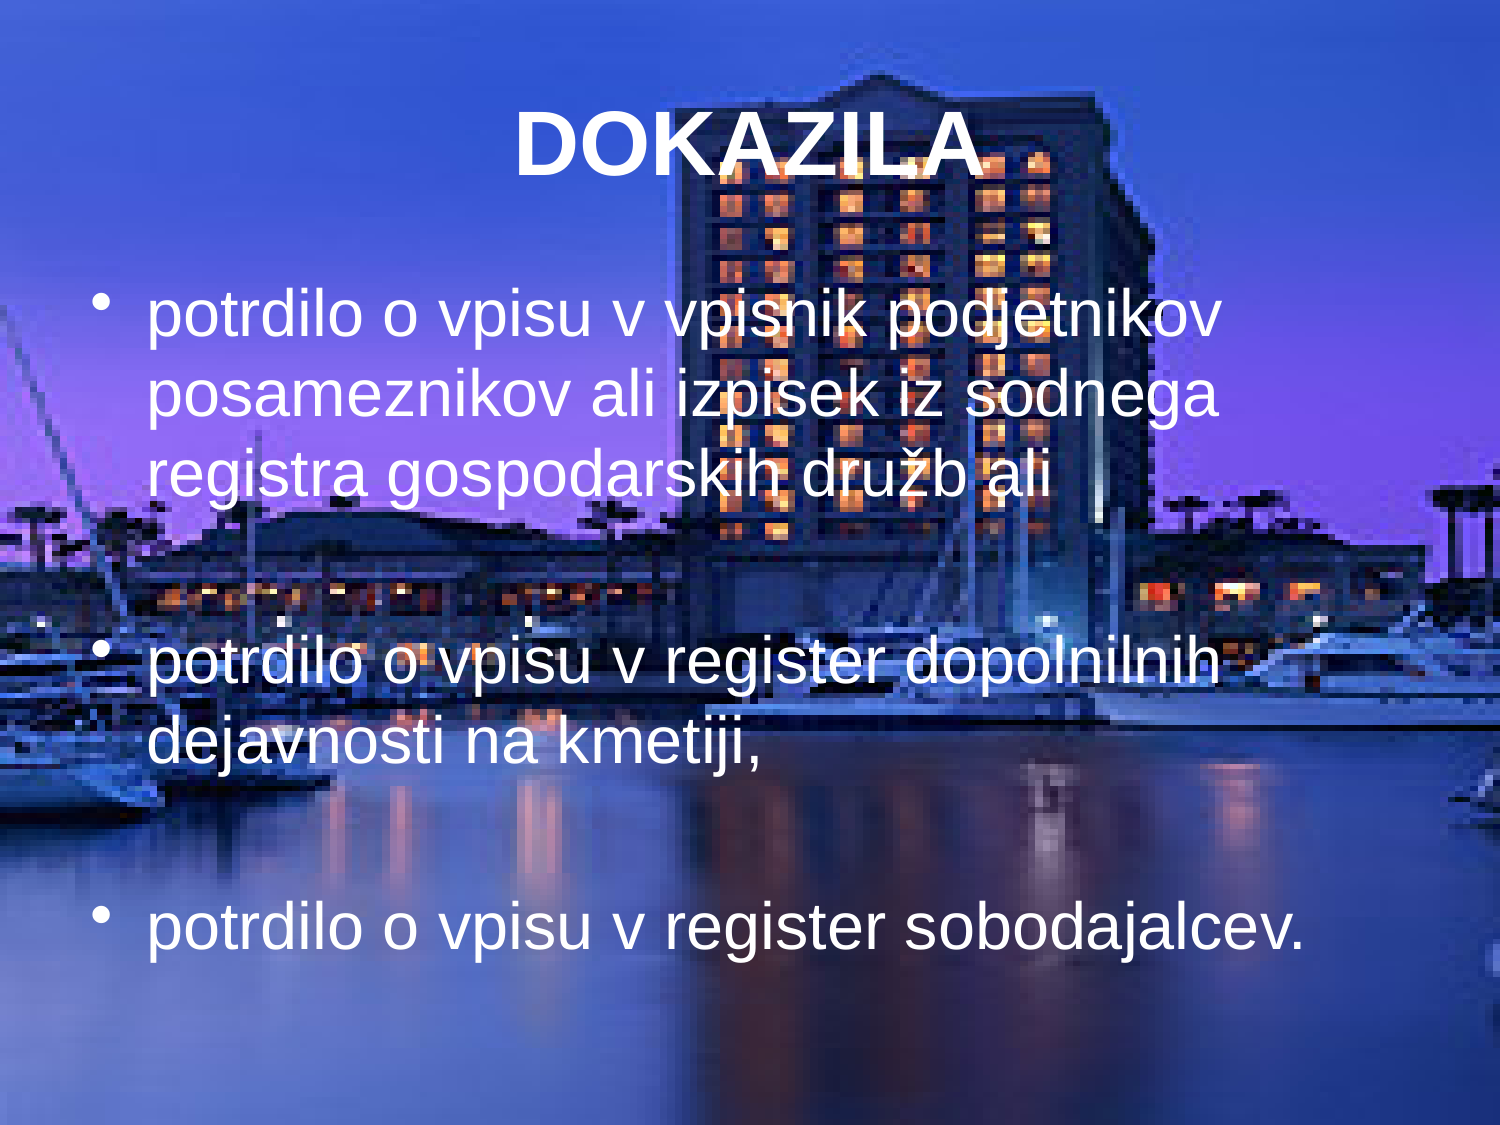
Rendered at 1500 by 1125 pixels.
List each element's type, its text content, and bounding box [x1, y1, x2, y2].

list potrdilo o vpisu v vpisnik podjetnikov posameznikov ali izpisek iz sodnega registra gospodarskih družb ali potrdilo o vpisu v register dopolnilnih dejavnosti na kmetiji, potrdilo o vpisu v register sobodajalcev. [75, 262, 1425, 1005]
title DOKAZILA [75, 45, 1425, 233]
picture [0, 0, 1500, 1125]
